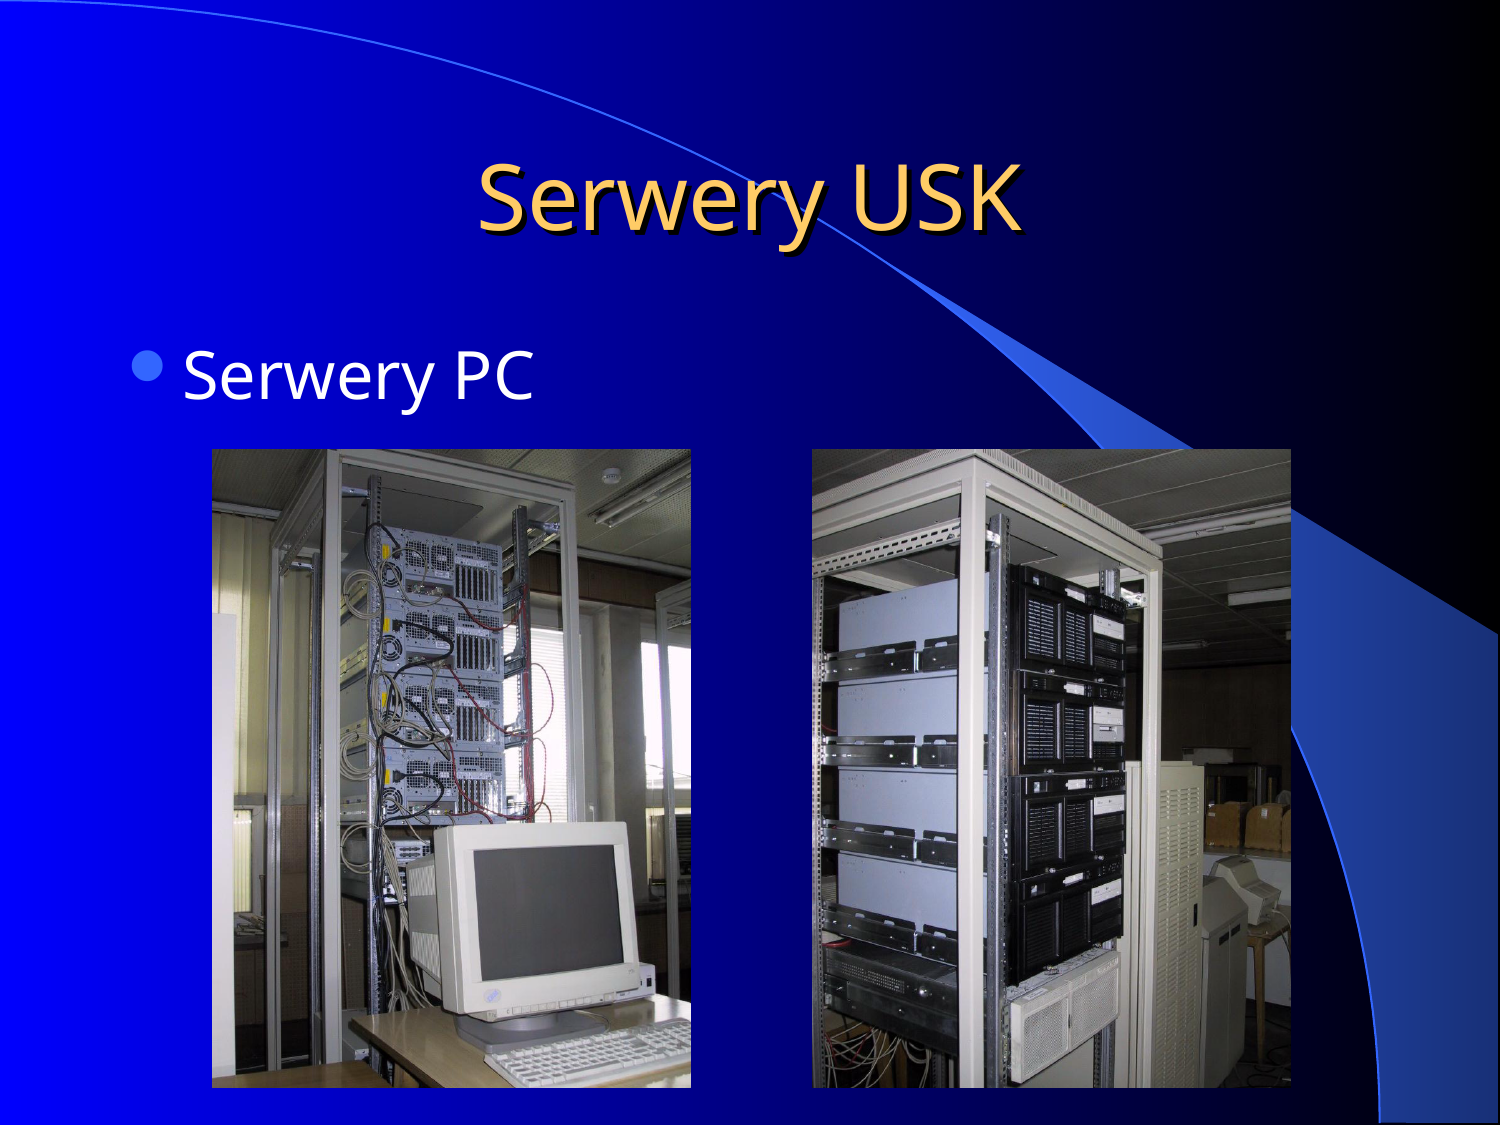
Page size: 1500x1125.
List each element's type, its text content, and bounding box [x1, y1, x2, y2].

list Serwery PC [112, 324, 1388, 1000]
picture [212, 449, 691, 1088]
picture [812, 449, 1291, 1088]
title Serwery USK [112, 99, 1388, 288]
